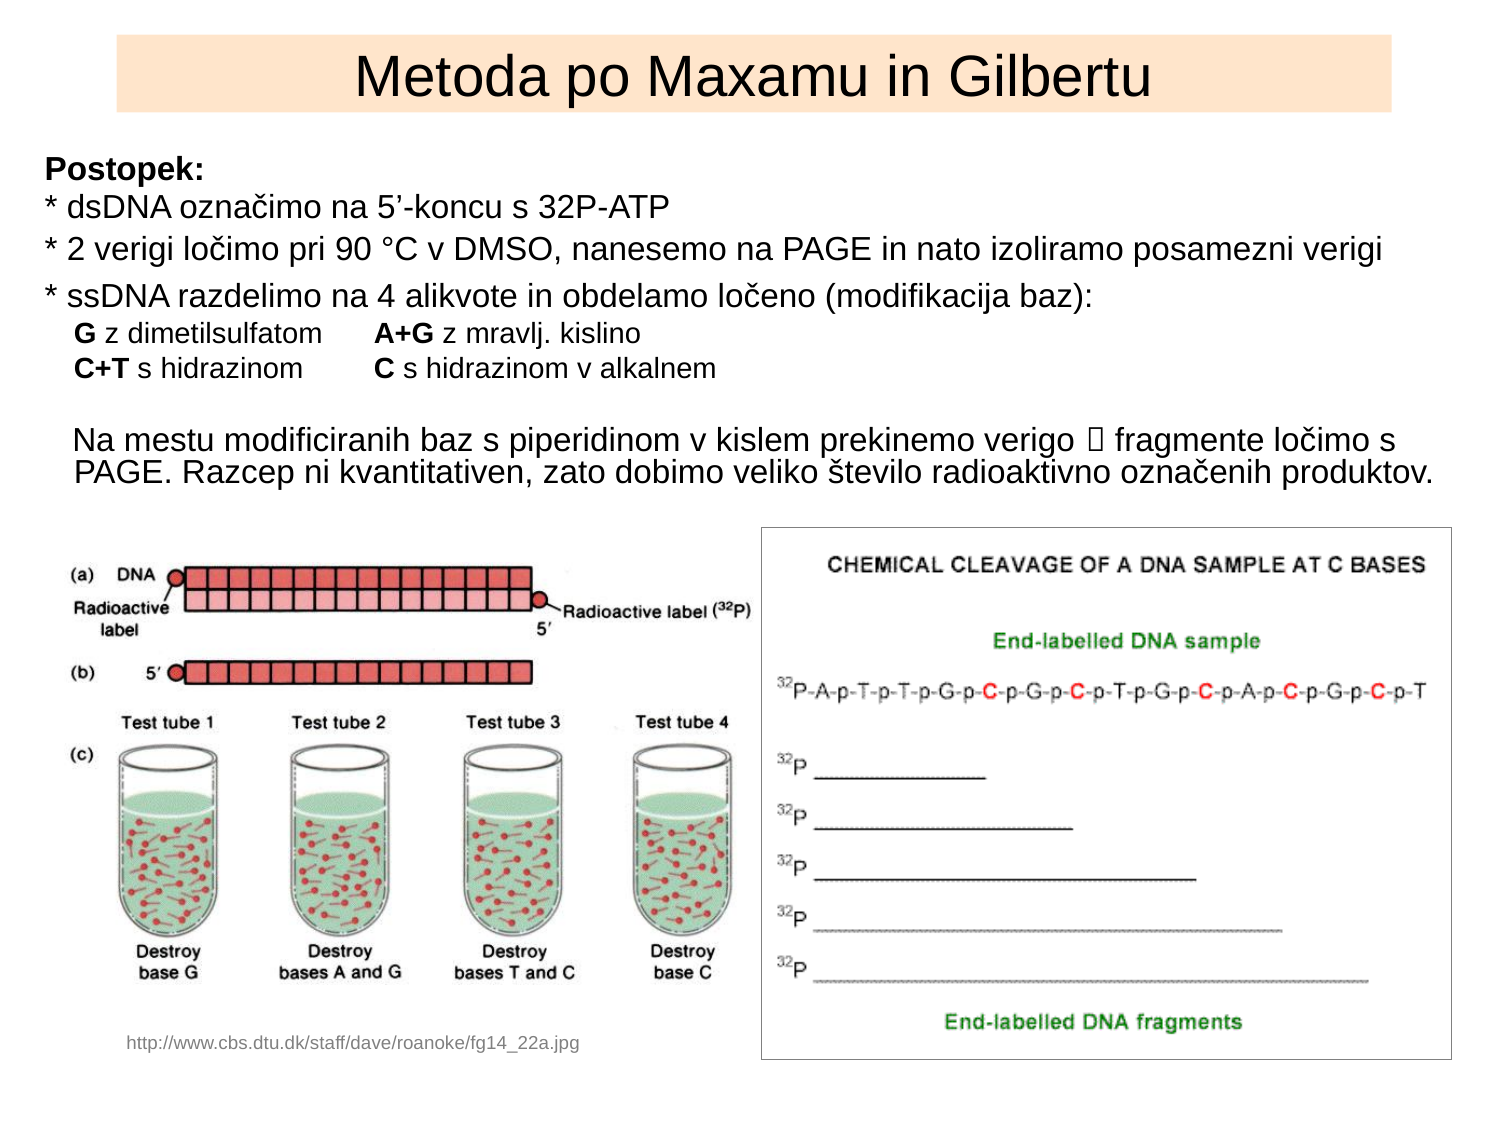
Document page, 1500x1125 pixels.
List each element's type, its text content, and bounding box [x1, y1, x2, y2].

picture [64, 562, 754, 985]
list Postopek: * dsDNA označimo na 5’-koncu s 32P-ATP * 2 verigi ločimo pri 90 °C v DMSO, nanesemo na PAGE in nato izoliramo posamezni verigi * ssDNA razdelimo na 4 alikvote in obdelamo ločeno (modifikacija baz): G z dimetilsulfatom A+G z mravlj. kislino C+T s hidrazinom C s hidrazinom v alkalnem Na mestu modificiranih baz s piperidinom v kislem prekinemo verigo  fragmente ločimo s PAGE. Razcep ni kvantitativen, zato dobimo veliko število radioaktivno označenih produktov. [29, 147, 1475, 528]
picture [761, 527, 1452, 1060]
text_box http://www.cbs.dtu.dk/staff/dave/roanoke/fg14_22a.jpg [111, 1023, 595, 1061]
title Metoda po Maxamu in Gilbertu [116, 34, 1392, 113]
